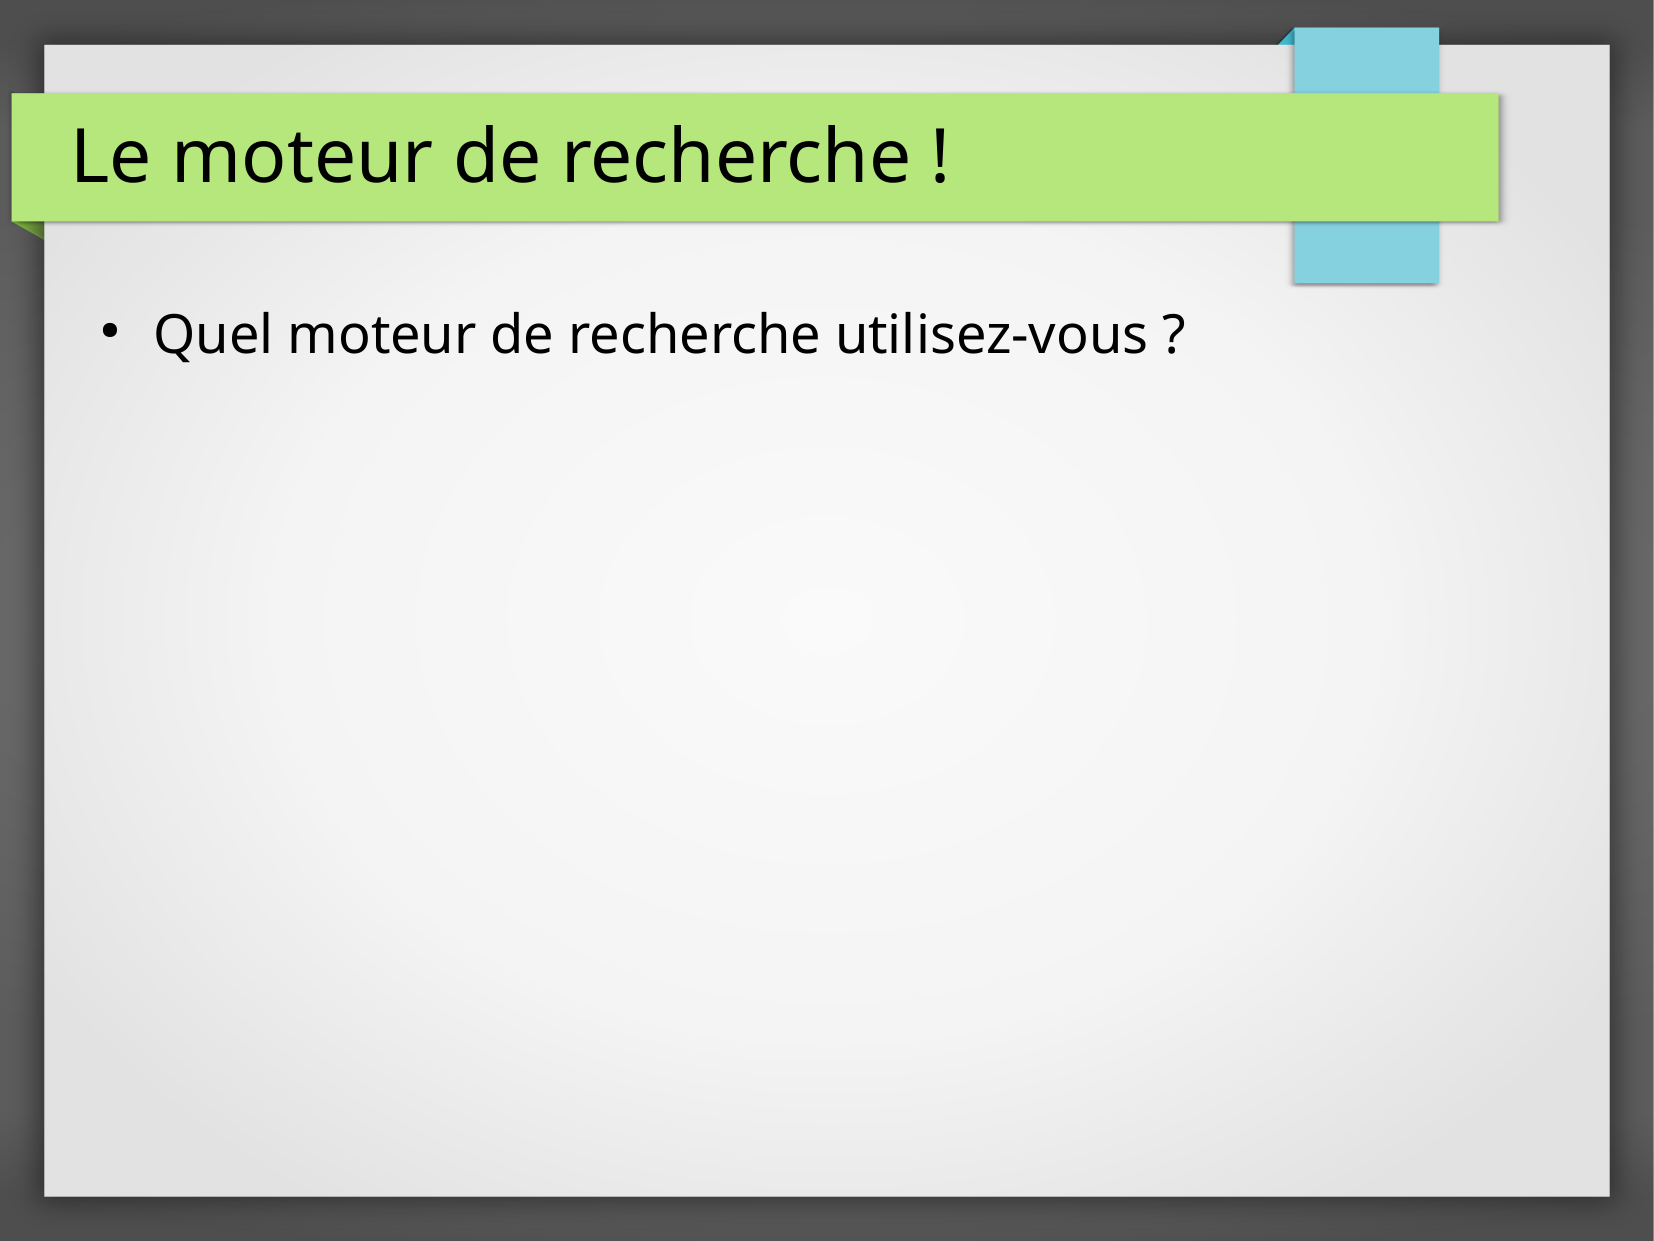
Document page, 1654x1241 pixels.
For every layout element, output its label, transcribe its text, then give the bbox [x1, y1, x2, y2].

picture [0, 0, 1654, 1241]
list Quel moteur de recherche utilisez-vous ? [82, 295, 1571, 1015]
title Le moteur de recherche ! [70, 60, 1524, 248]
